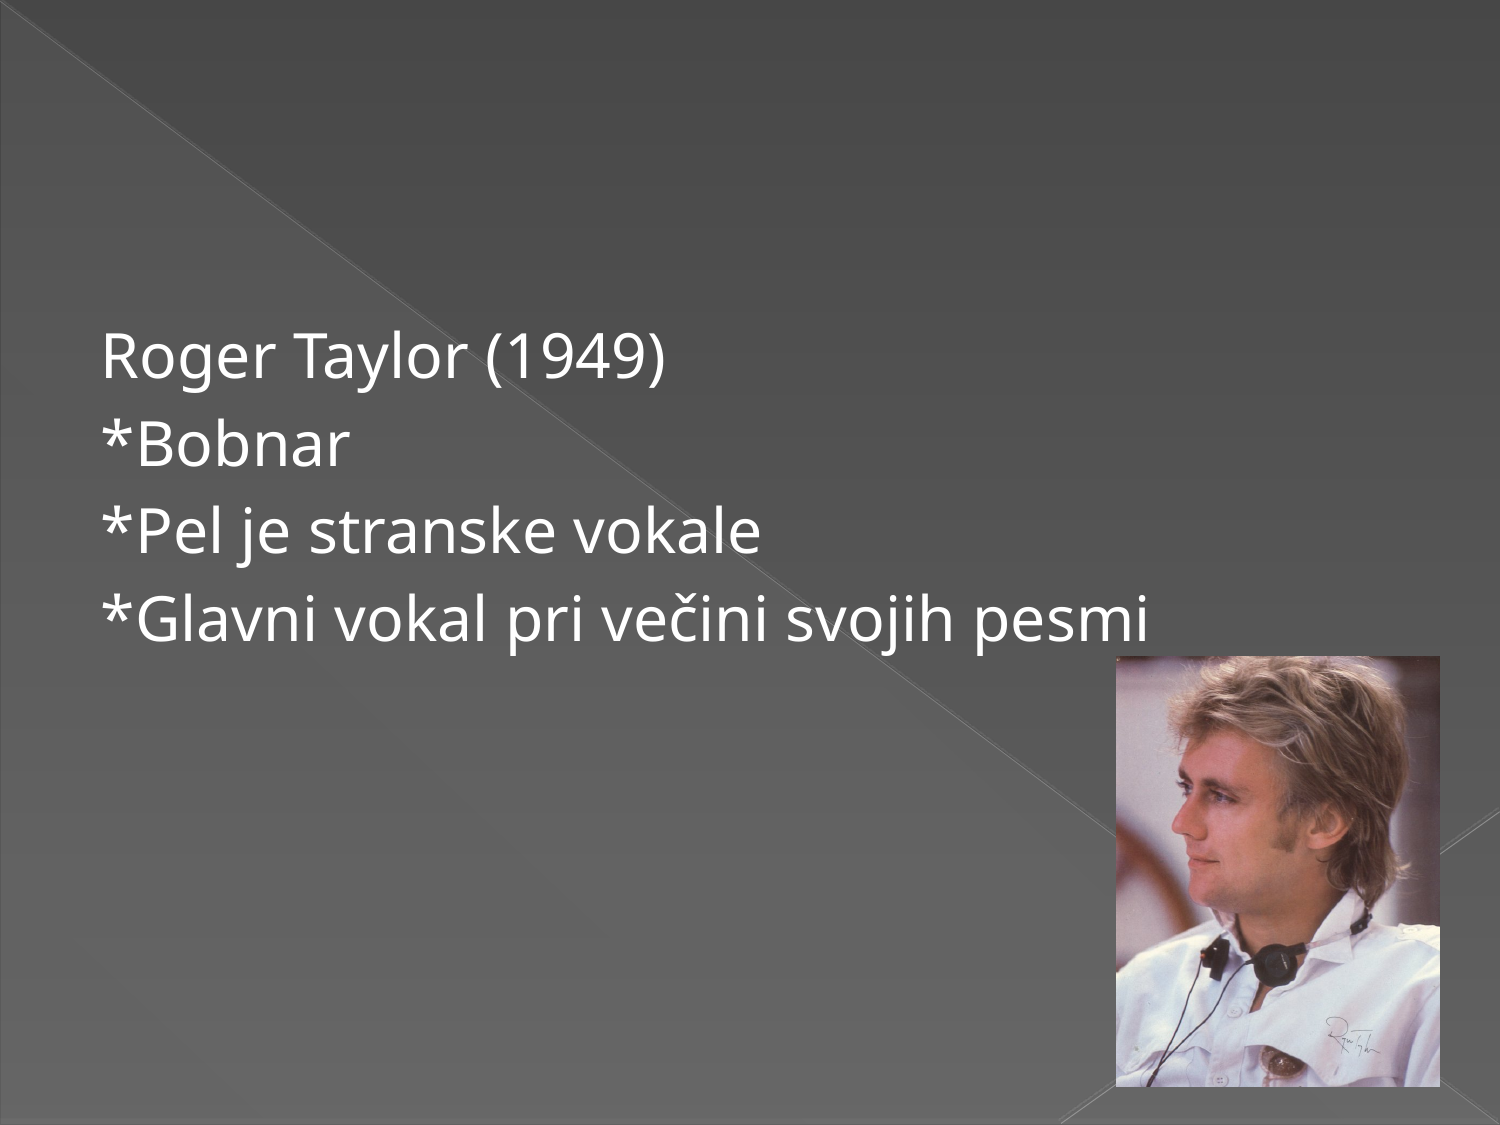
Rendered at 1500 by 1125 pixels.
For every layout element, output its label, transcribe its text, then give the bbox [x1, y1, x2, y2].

picture [1116, 656, 1440, 1087]
list Roger Taylor (1949) *Bobnar *Pel je stranske vokale *Glavni vokal pri večini svojih pesmi [75, 308, 1425, 1059]
